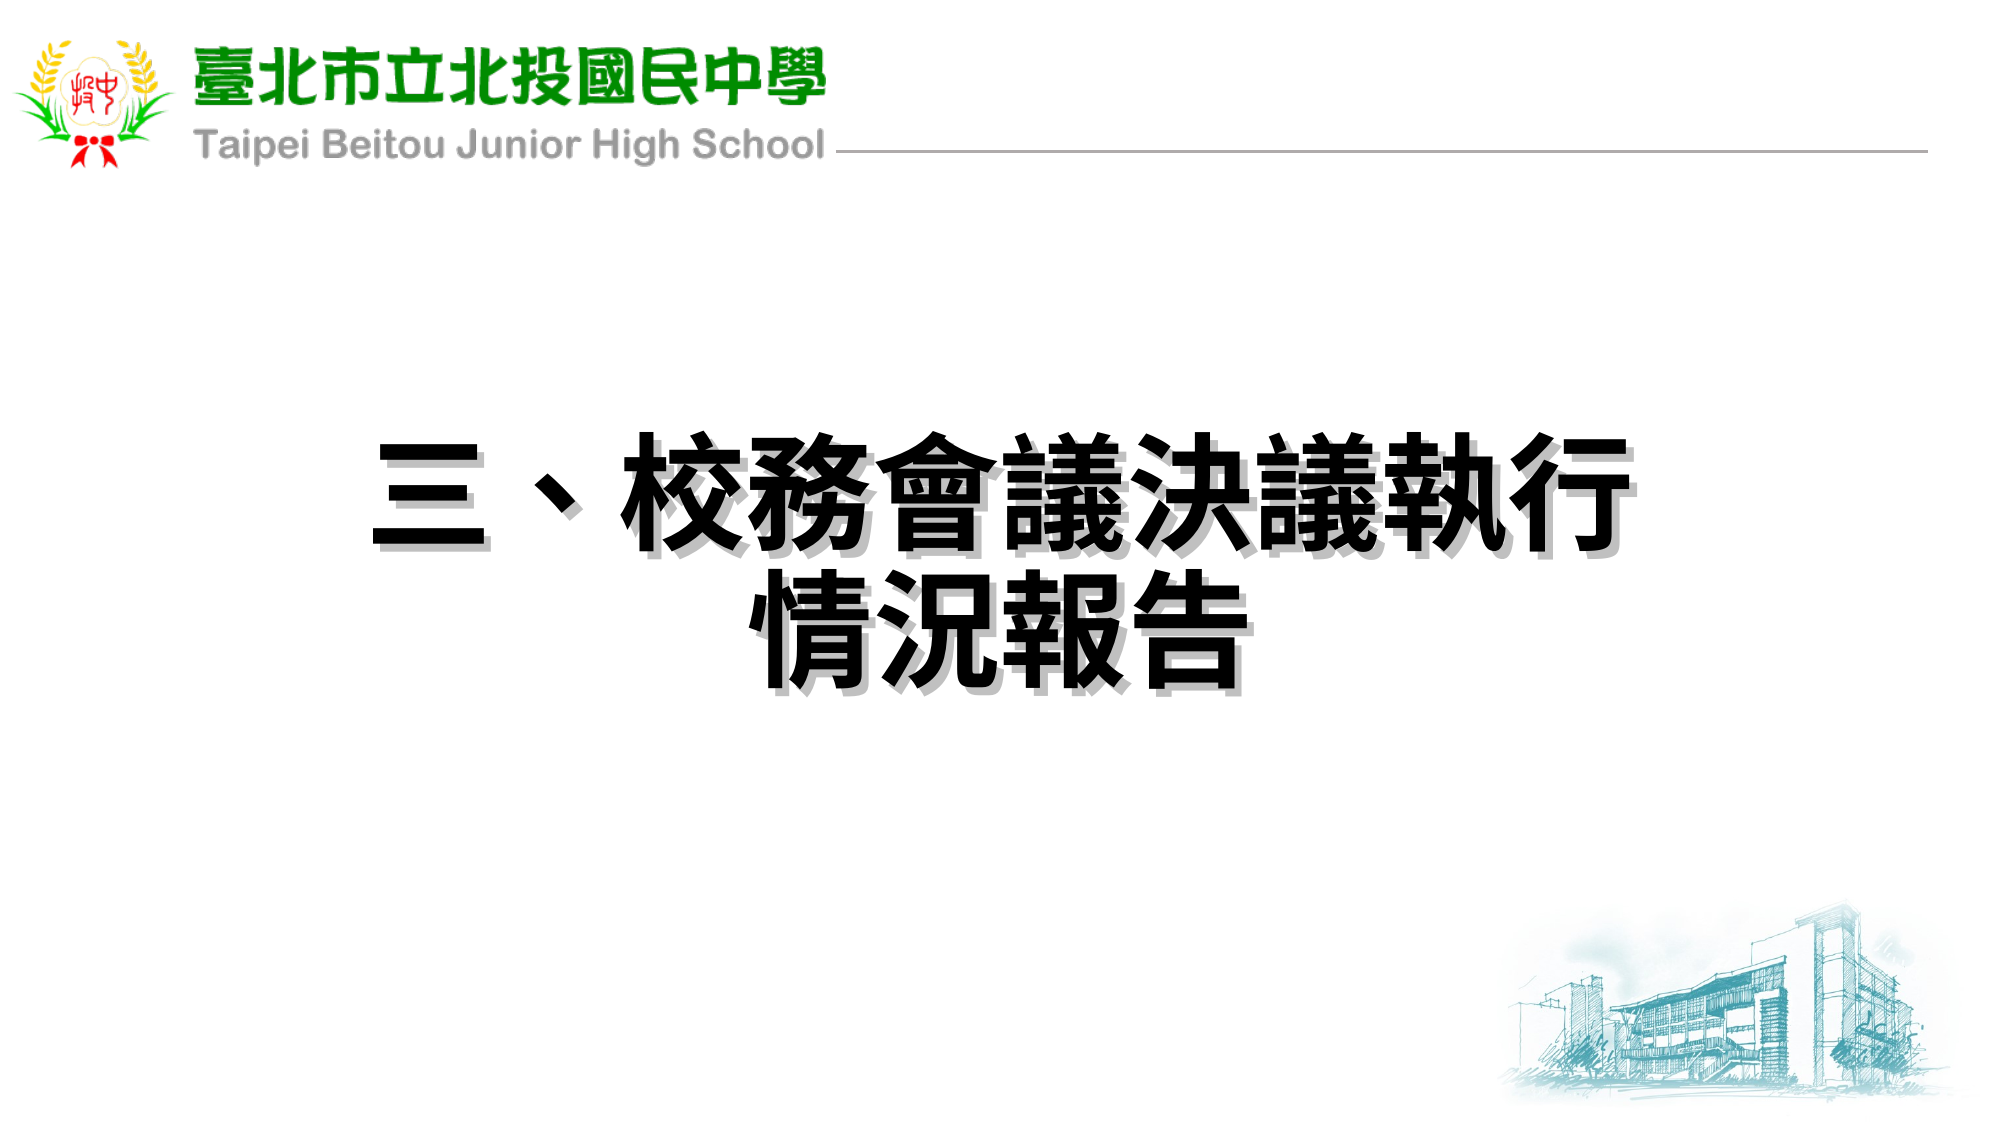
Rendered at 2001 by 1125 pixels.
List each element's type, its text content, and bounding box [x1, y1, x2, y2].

list 三、校務會議決議執行 情況報告 [137, 423, 1863, 893]
